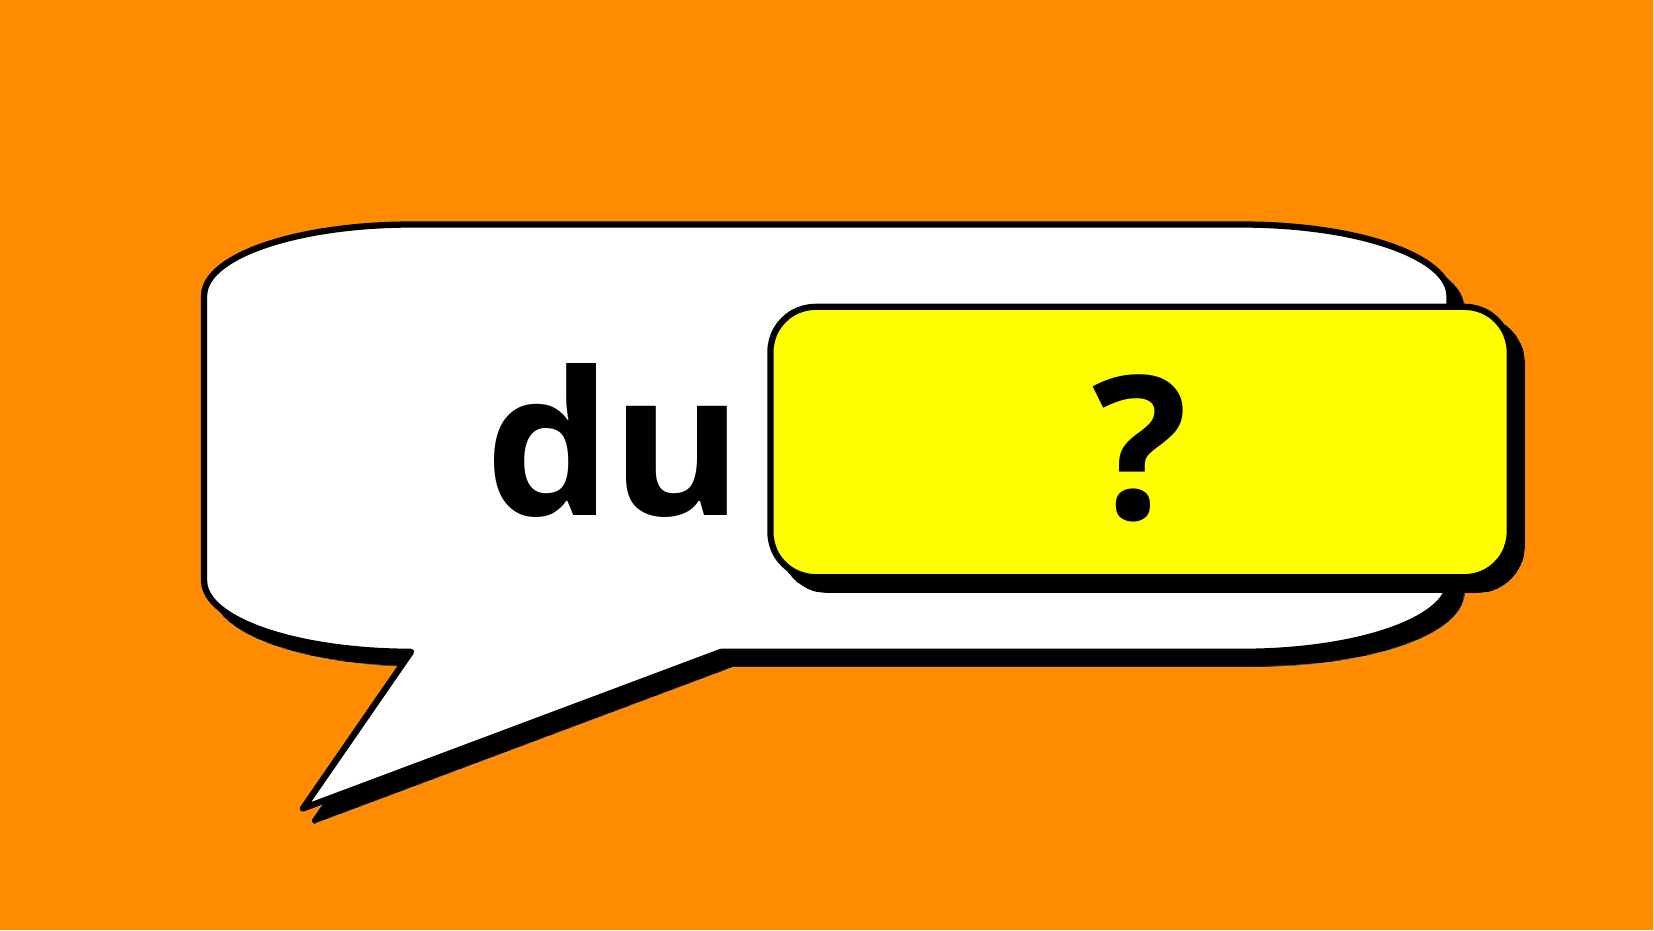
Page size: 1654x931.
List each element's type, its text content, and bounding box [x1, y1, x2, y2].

text_box ? [770, 306, 1510, 578]
text_box du bist [204, 224, 1450, 809]
